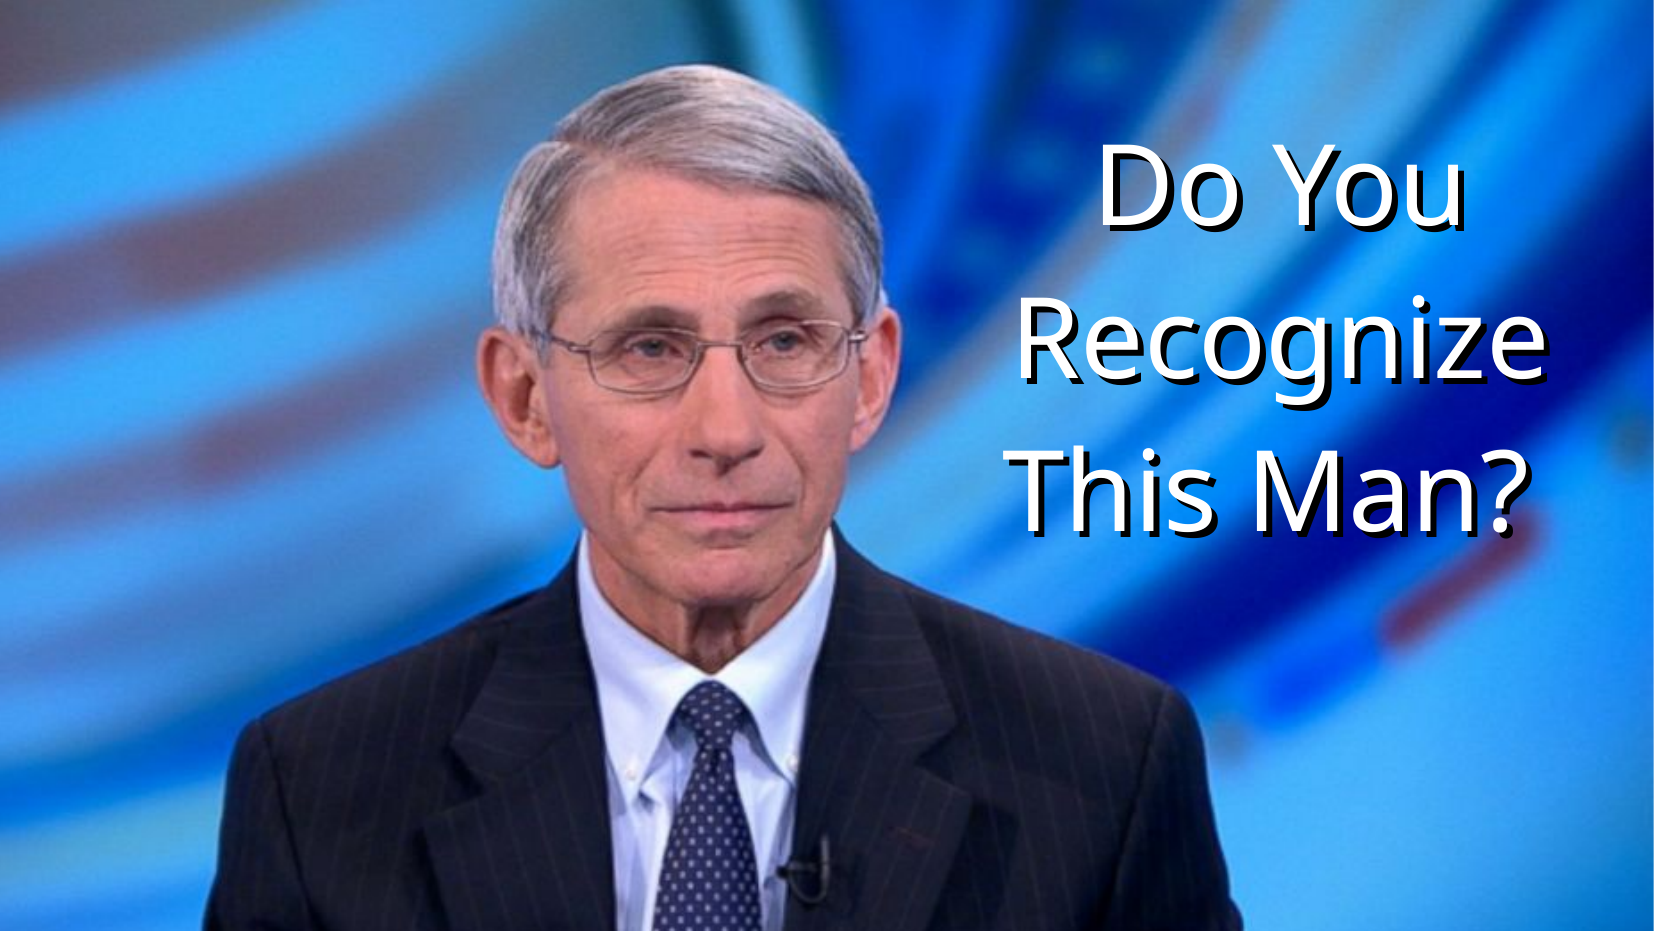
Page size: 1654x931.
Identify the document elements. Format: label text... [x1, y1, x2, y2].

picture [0, 0, 1654, 931]
list Do You Recognize This Man? [855, 105, 1636, 886]
